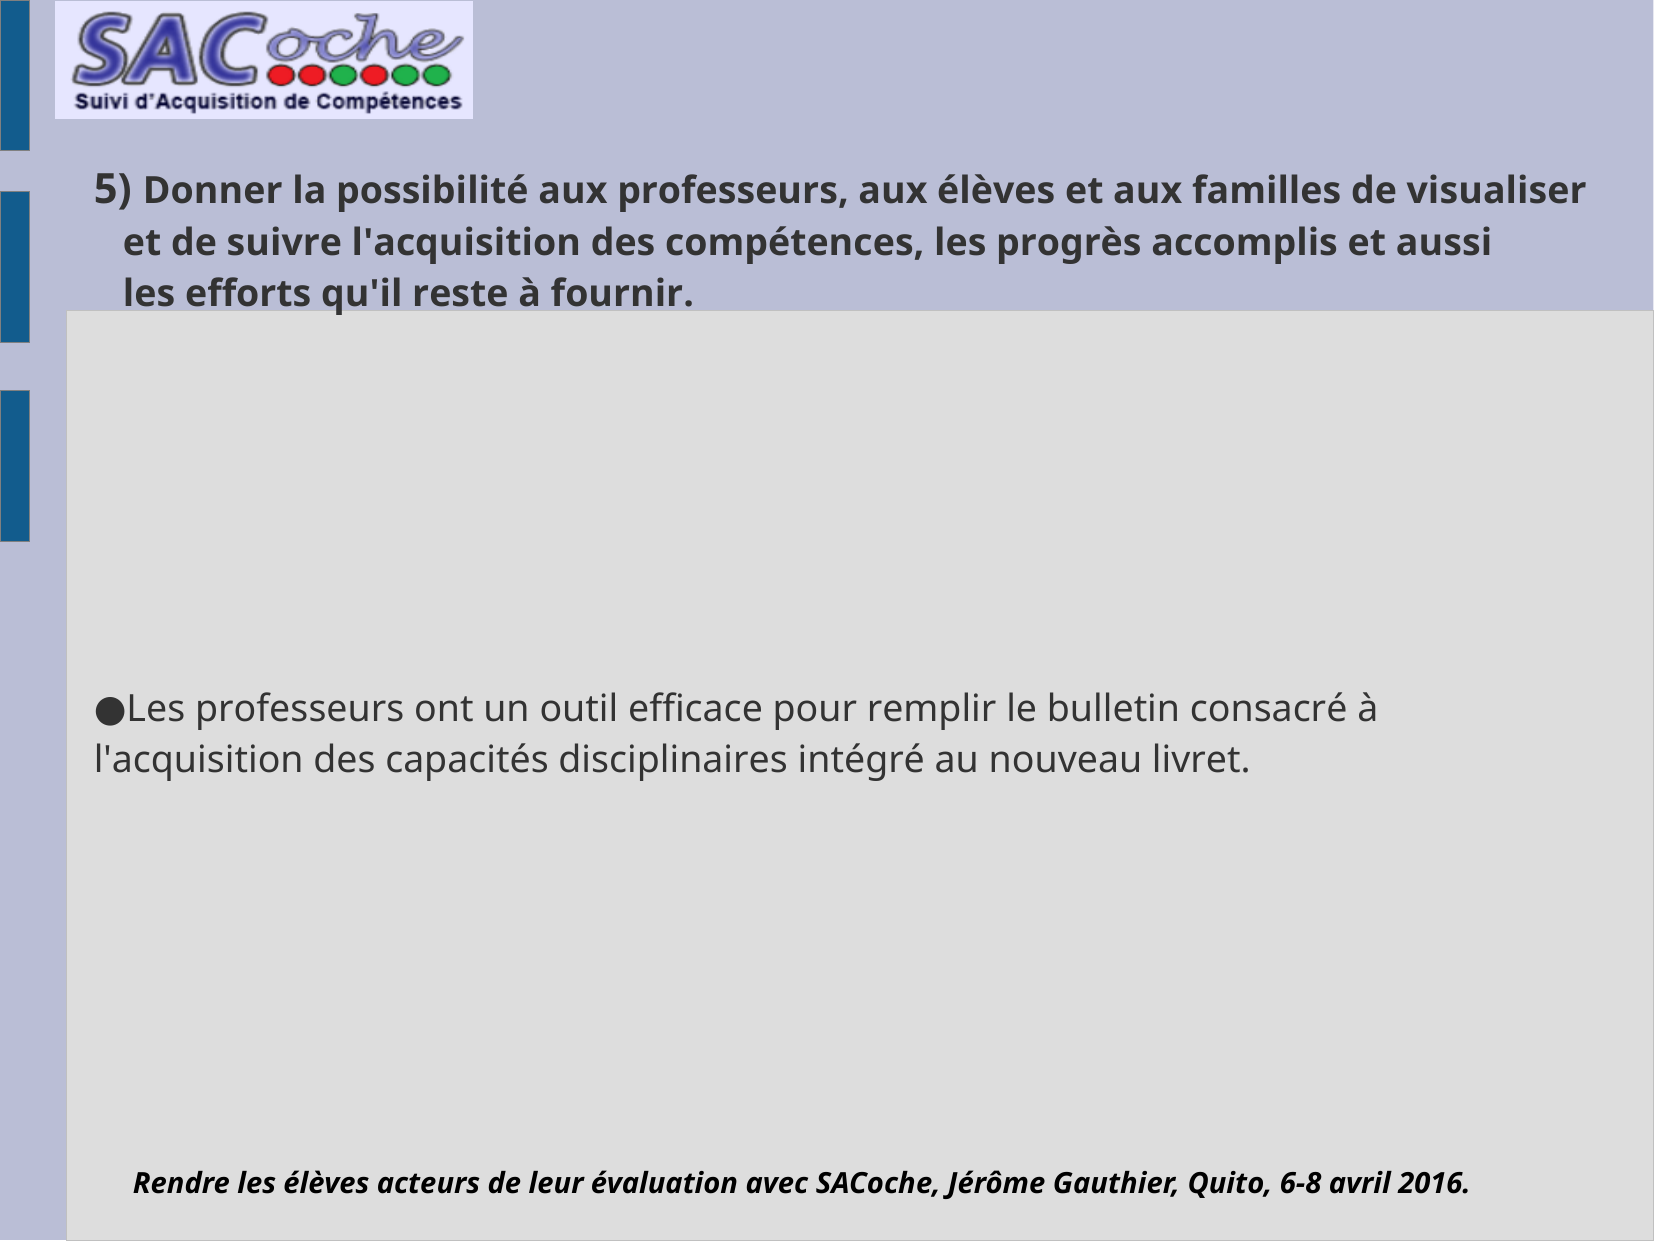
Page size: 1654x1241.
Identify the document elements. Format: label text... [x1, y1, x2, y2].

picture [55, 1, 473, 119]
title 5) Donner la possibilité aux professeurs, aux élèves et aux familles de visualiser et de suivre l'acquisition des compétences, les progrès accomplis et aussi les efforts qu'il reste à fournir. ●Les professeurs ont un outil efficace pour remplir le bulletin consacré à l'acquisition des capacités disciplinaires intégré au nouveau livret. [93, 118, 1595, 1182]
text_box Rendre les élèves acteurs de leur évaluation avec SACoche, Jérôme Gauthier, Quito, 6-8 avril 2016. [118, 1154, 1654, 1211]
